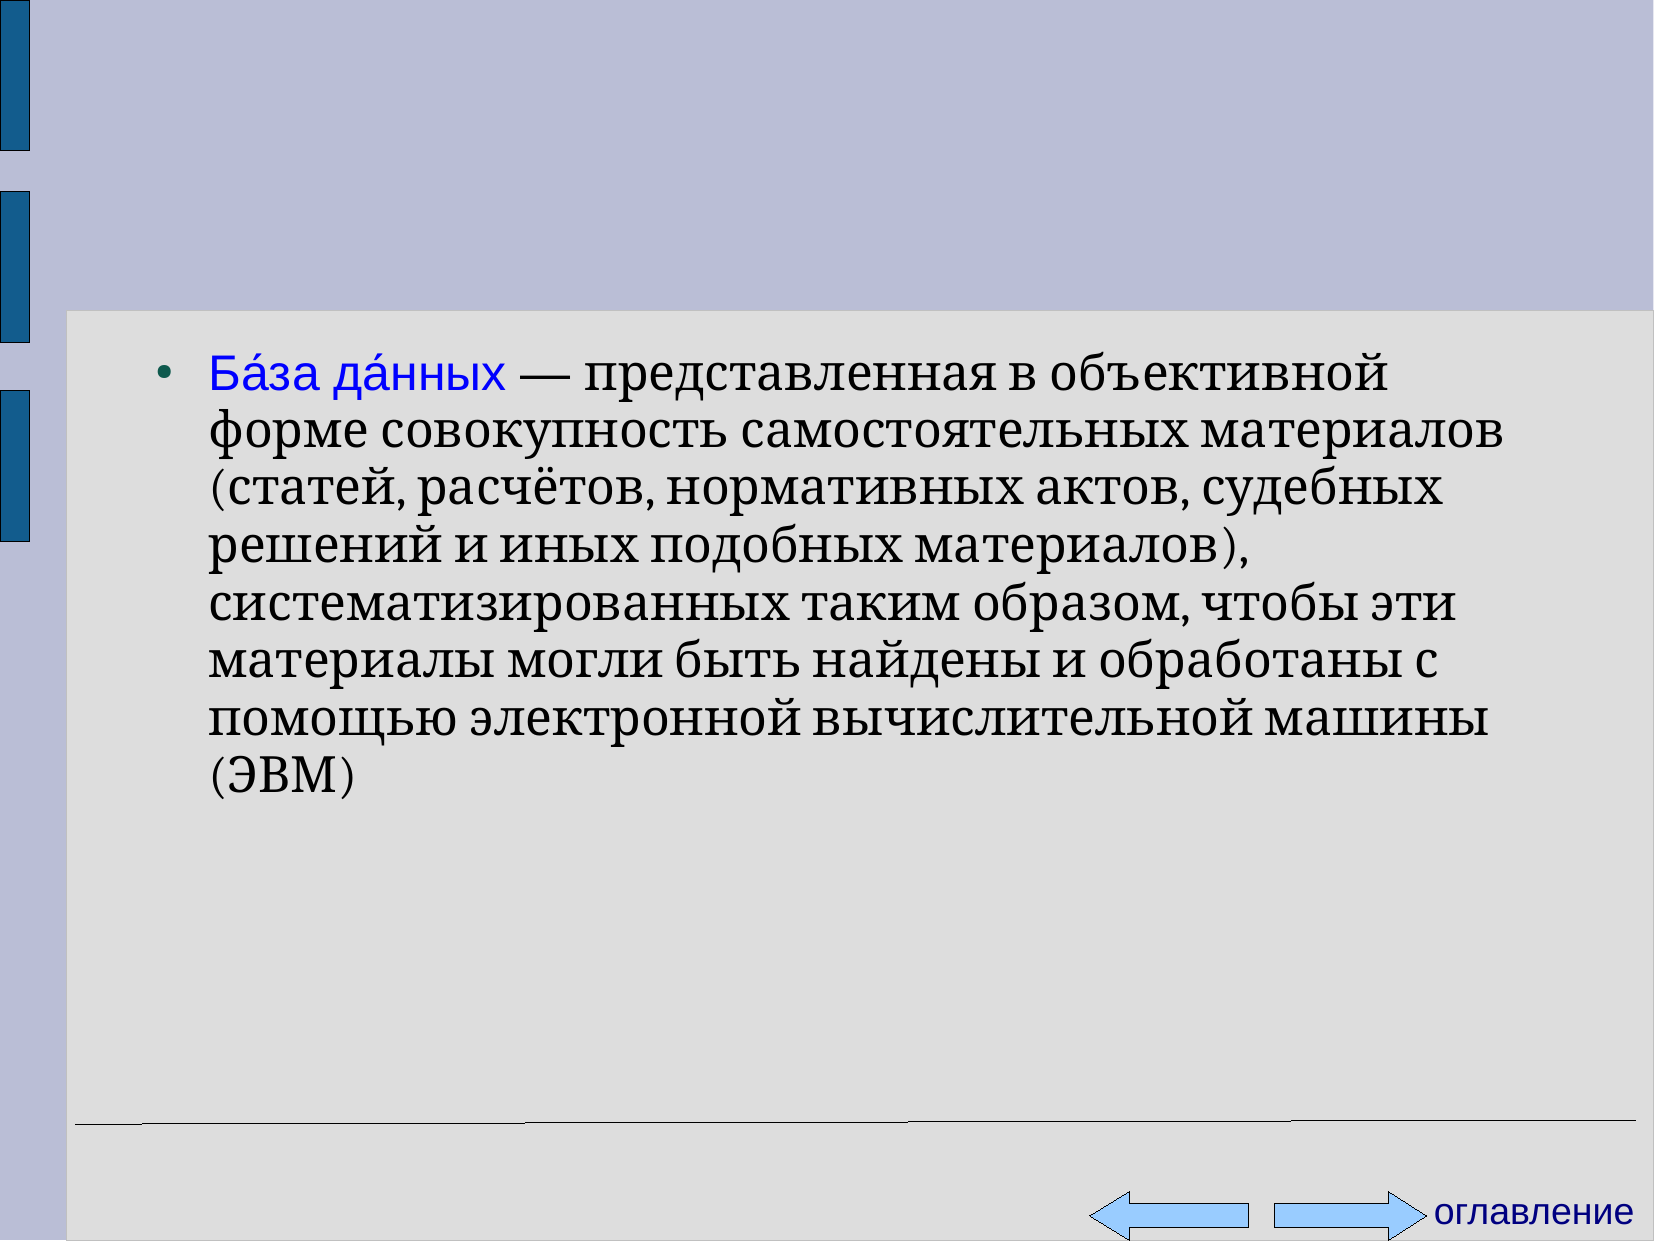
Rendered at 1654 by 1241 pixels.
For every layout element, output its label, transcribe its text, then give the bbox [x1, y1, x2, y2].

list Ба́за да́нных — представленная в объективной форме совокупность самостоятельных материалов (статей, расчётов, нормативных актов, судебных решений и иных подобных материалов), систематизированных таким образом, чтобы эти материалы могли быть найдены и обработаны с помощью электронной вычислительной машины (ЭВМ) [137, 344, 1550, 1127]
text_box оглавление [1419, 1183, 1654, 1241]
text_box [1274, 1191, 1419, 1241]
text_box [1089, 1191, 1249, 1241]
